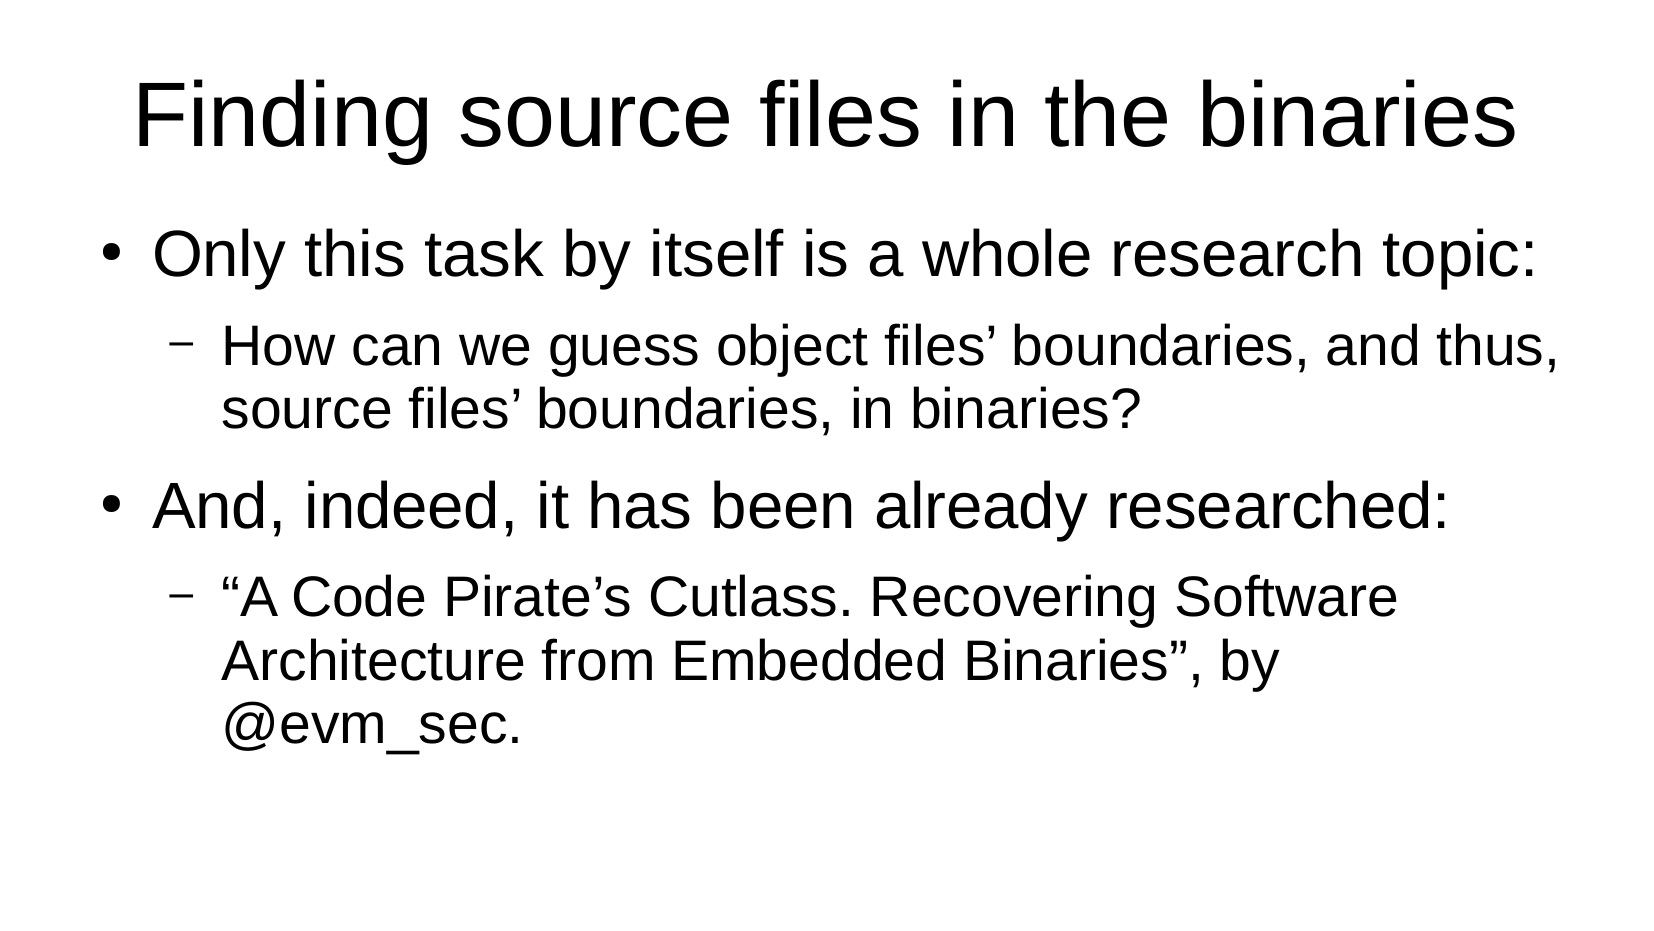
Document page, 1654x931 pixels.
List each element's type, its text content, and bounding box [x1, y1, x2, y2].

title Finding source files in the binaries [82, 37, 1571, 193]
list Only this task by itself is a whole research topic: How can we guess object files’ boundaries, and thus, source files’ boundaries, in binaries? And, indeed, it has been already researched: “A Code Pirate’s Cutlass. Recovering Software Architecture from Embedded Binaries”, by @evm_sec. [82, 217, 1571, 758]
